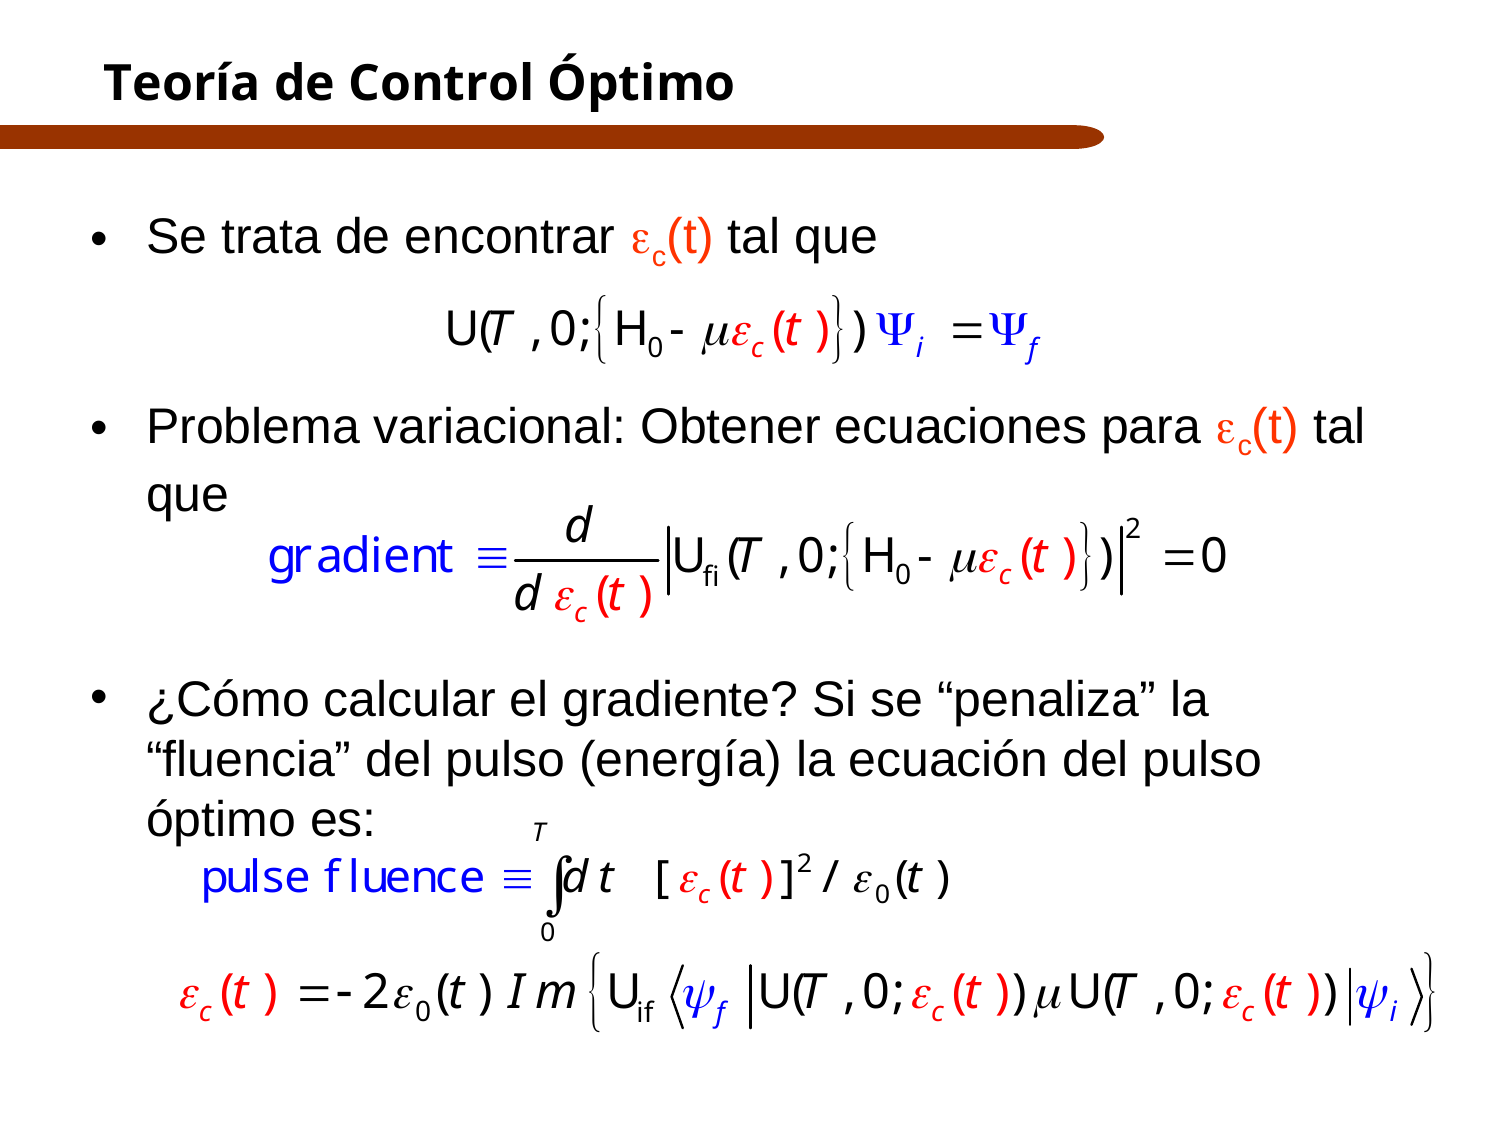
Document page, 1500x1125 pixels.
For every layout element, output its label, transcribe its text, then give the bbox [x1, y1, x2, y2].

chart [260, 491, 1240, 634]
chart [171, 814, 1451, 1042]
list Se trata de encontrar c(t) tal que Problema variacional: Obtener ecuaciones para c(t) tal que ¿Cómo calcular el gradiente? Si se “penaliza” la “fluencia” del pulso (energía) la ecuación del pulso óptimo es: [75, 196, 1426, 1035]
chart [440, 292, 1060, 374]
title Teoría de Control Óptimo [88, 30, 1400, 131]
